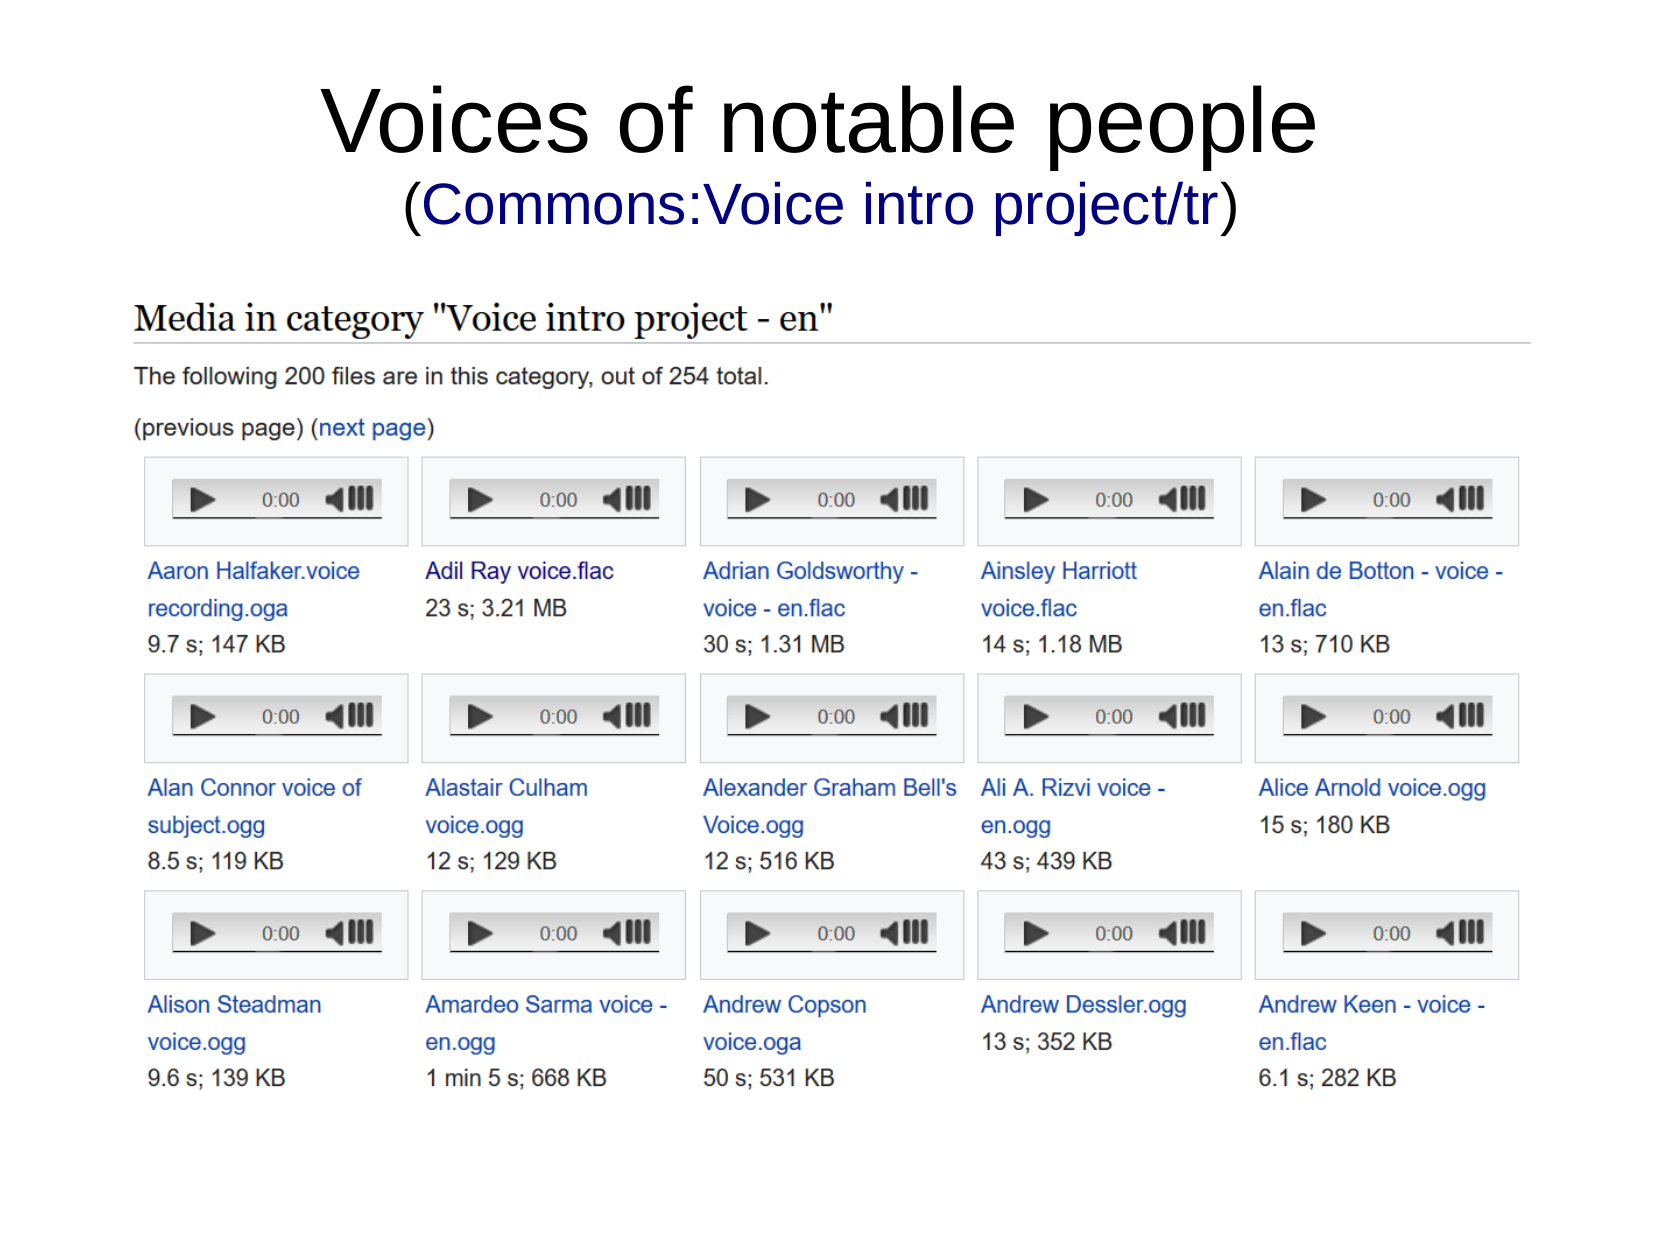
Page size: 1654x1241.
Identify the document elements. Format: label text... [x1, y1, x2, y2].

picture [115, 276, 1531, 1106]
title Voices of notable people (Commons:Voice intro project/tr) [76, 49, 1565, 257]
